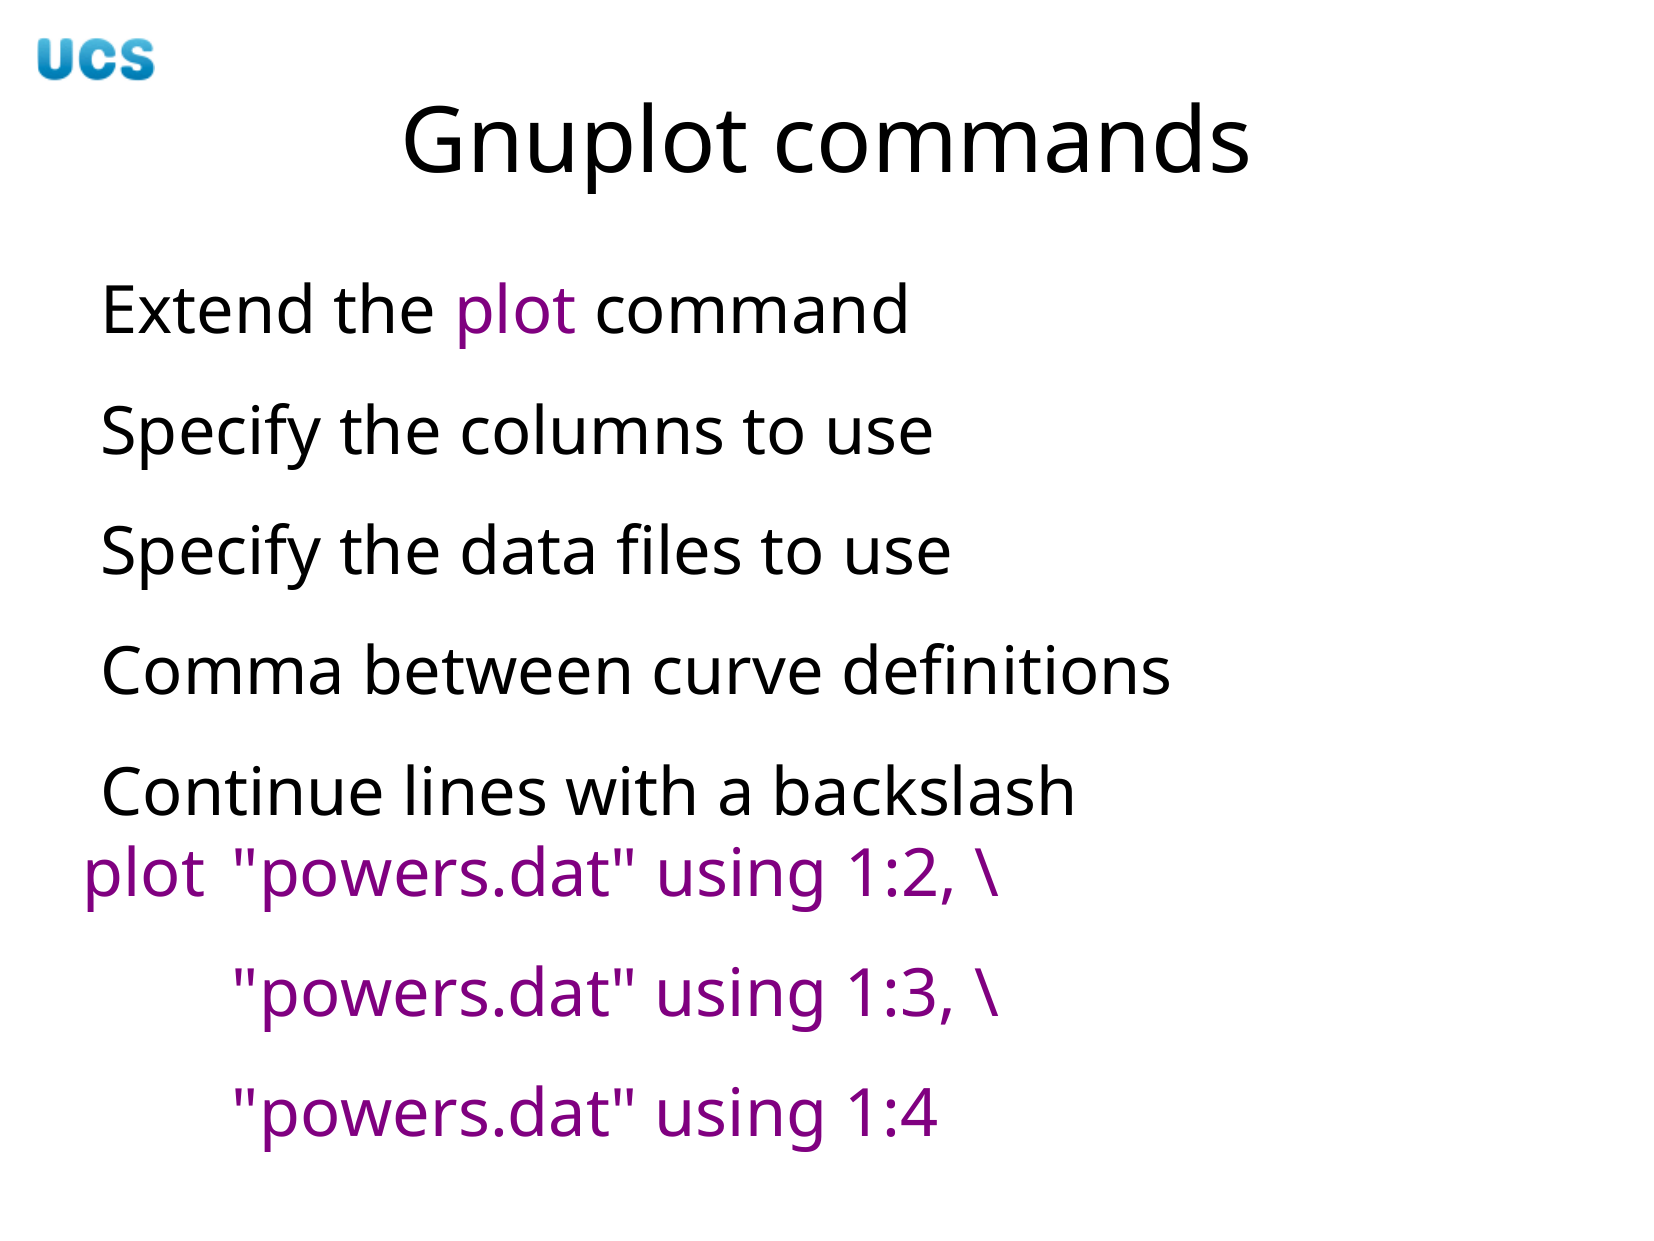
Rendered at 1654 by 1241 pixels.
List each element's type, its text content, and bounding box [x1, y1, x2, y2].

list plot "powers.dat" using 1:2, \ "powers.dat" using 1:3, \ "powers.dat" using 1:4 [82, 825, 1571, 1163]
list Extend the plot command Specify the columns to use Specify the data files to use Comma between curve definitions Continue lines with a backslash [82, 262, 1571, 788]
title Gnuplot commands [82, 49, 1571, 226]
picture [37, 37, 155, 82]
